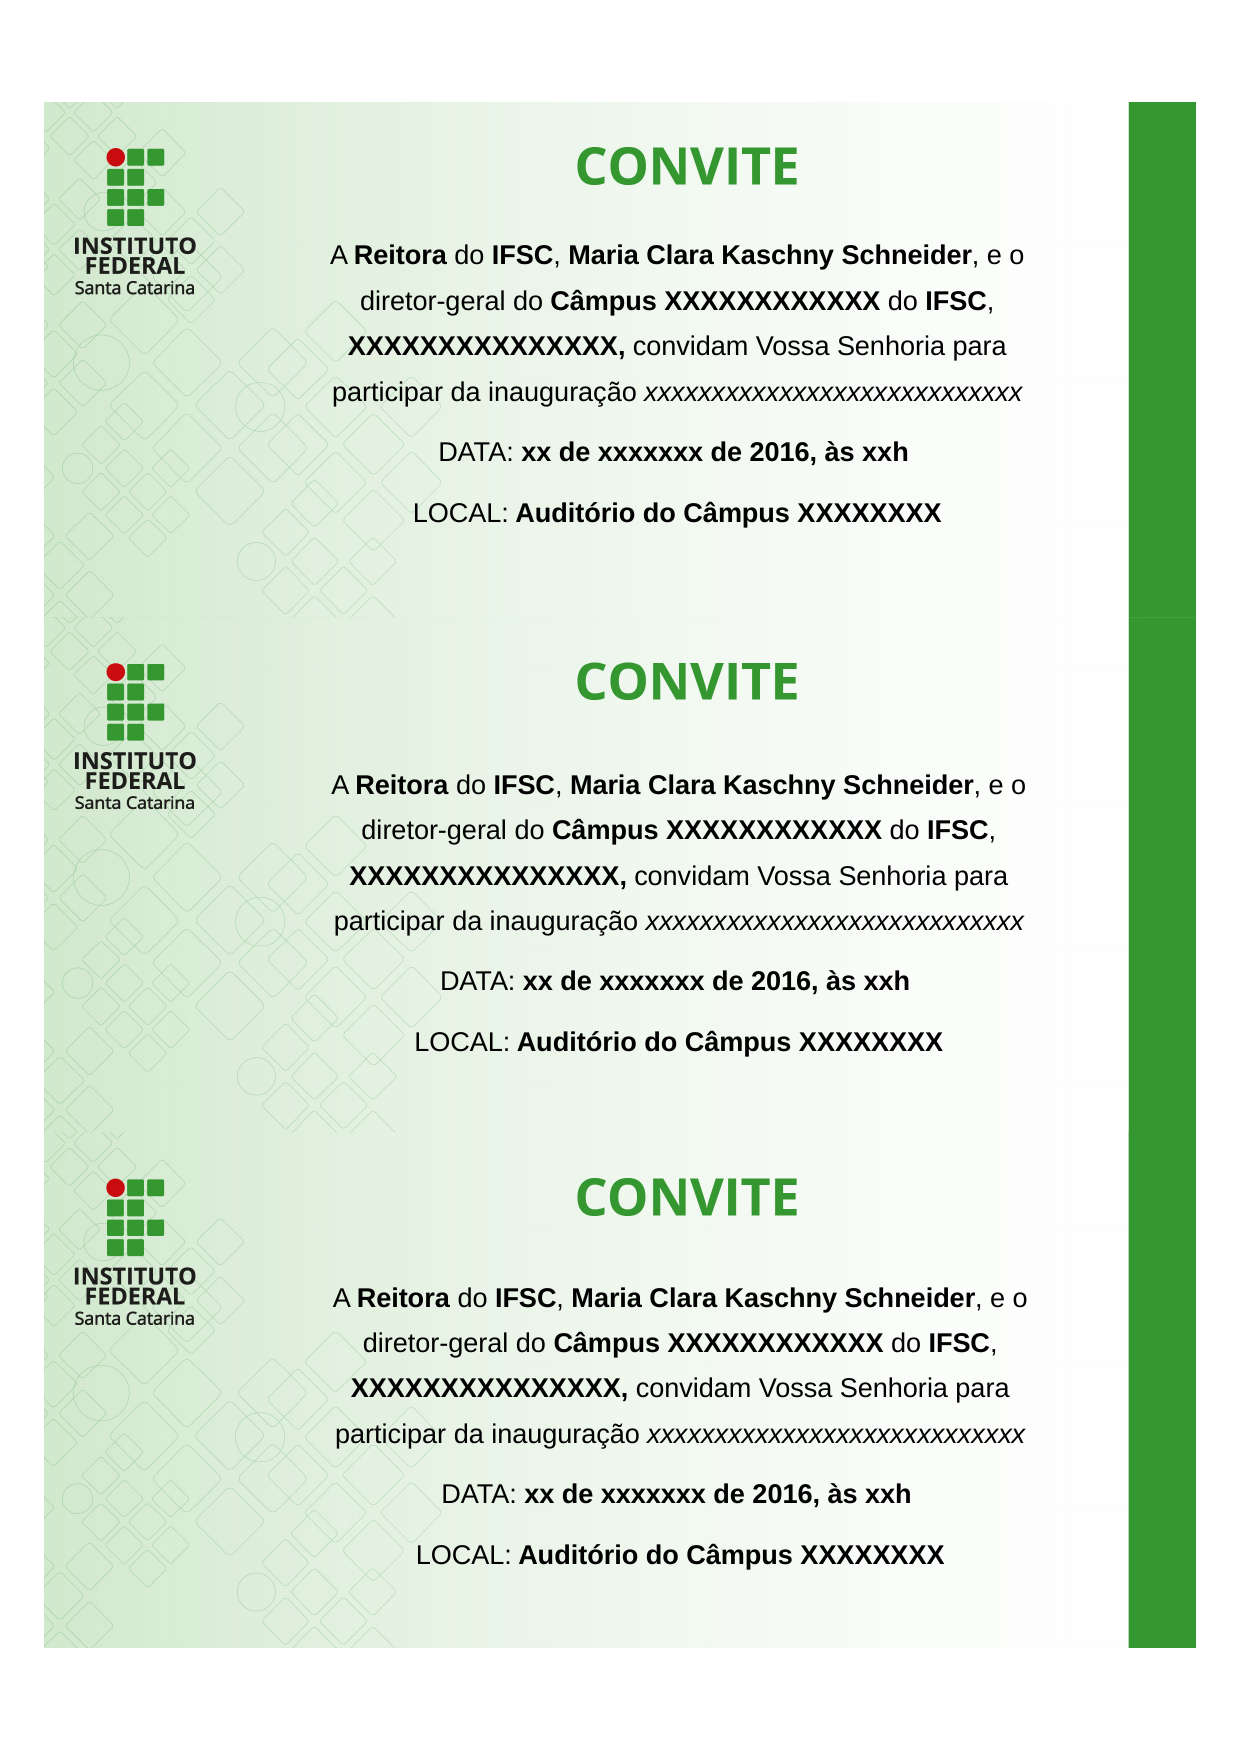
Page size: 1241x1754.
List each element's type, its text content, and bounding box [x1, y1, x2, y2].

picture [44, 102, 1196, 1648]
text_box A Reitora do IFSC, Maria Clara Kaschny Schneider, e o diretor-geral do Câmpus XXXXXXXXXXXX do IFSC, XXXXXXXXXXXXXXX, convidam Vossa Senhoria para participar da inauguração xxxxxxxxxxxxxxxxxxxxxxxxxxxx DATA: xx de xxxxxxx de 2016, às xxh LOCAL: Auditório do Câmpus XXXXXXXX [312, 747, 1045, 1057]
text_box A Reitora do IFSC, Maria Clara Kaschny Schneider, e o diretor-geral do Câmpus XXXXXXXXXXXX do IFSC, XXXXXXXXXXXXXXX, convidam Vossa Senhoria para participar da inauguração xxxxxxxxxxxxxxxxxxxxxxxxxxxx DATA: xx de xxxxxxx de 2016, às xxh LOCAL: Auditório do Câmpus XXXXXXXX [310, 218, 1044, 527]
text_box A Reitora do IFSC, Maria Clara Kaschny Schneider, e o diretor-geral do Câmpus XXXXXXXXXXXX do IFSC, XXXXXXXXXXXXXXX, convidam Vossa Senhoria para participar da inauguração xxxxxxxxxxxxxxxxxxxxxxxxxxxx DATA: xx de xxxxxxx de 2016, às xxh LOCAL: Auditório do Câmpus XXXXXXXX [313, 1260, 1047, 1570]
